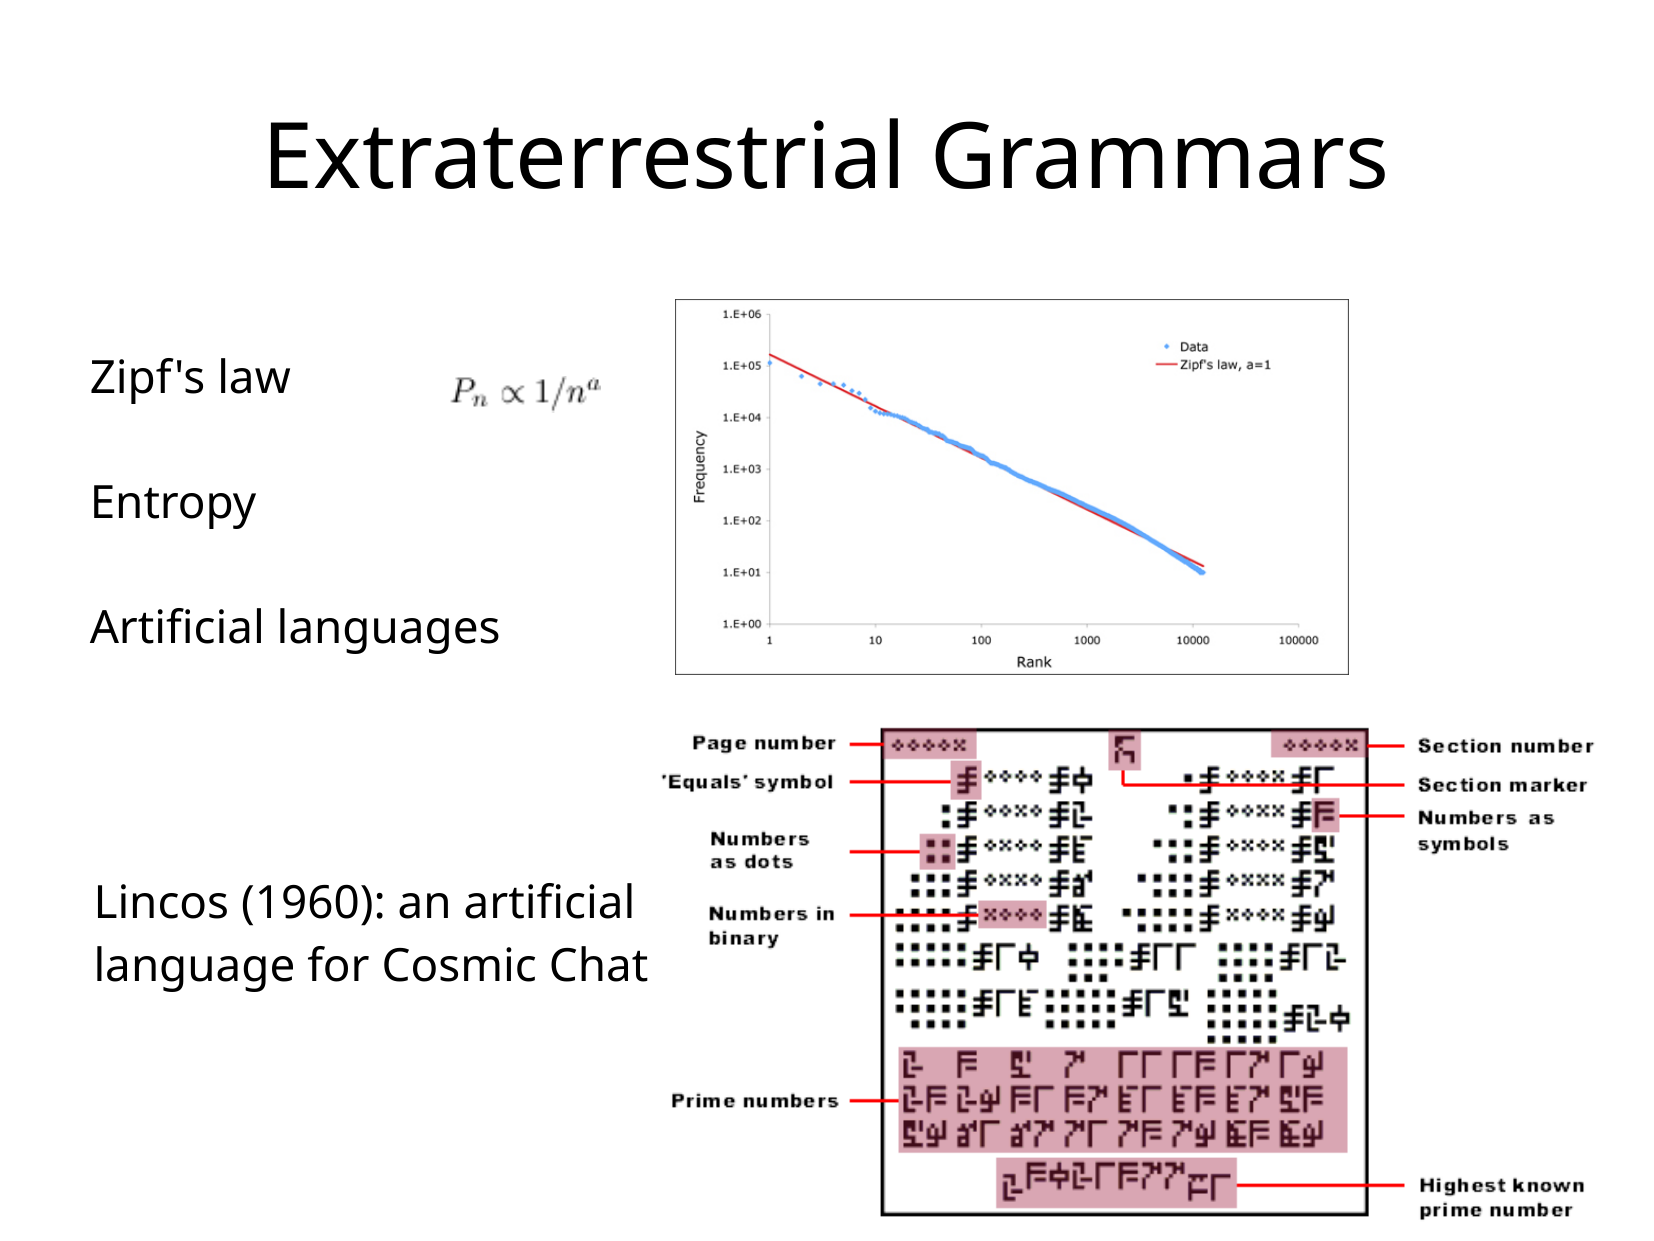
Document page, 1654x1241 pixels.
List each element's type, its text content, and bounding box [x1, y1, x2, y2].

picture [675, 299, 1349, 676]
picture [637, 704, 1613, 1241]
picture [450, 376, 601, 413]
text_box Lincos (1960): an artificial language for Cosmic Chat [78, 862, 679, 1163]
text_box Zipf's law Entropy Artificial languages [75, 337, 1538, 710]
title Extraterrestrial Grammars [82, 49, 1571, 257]
